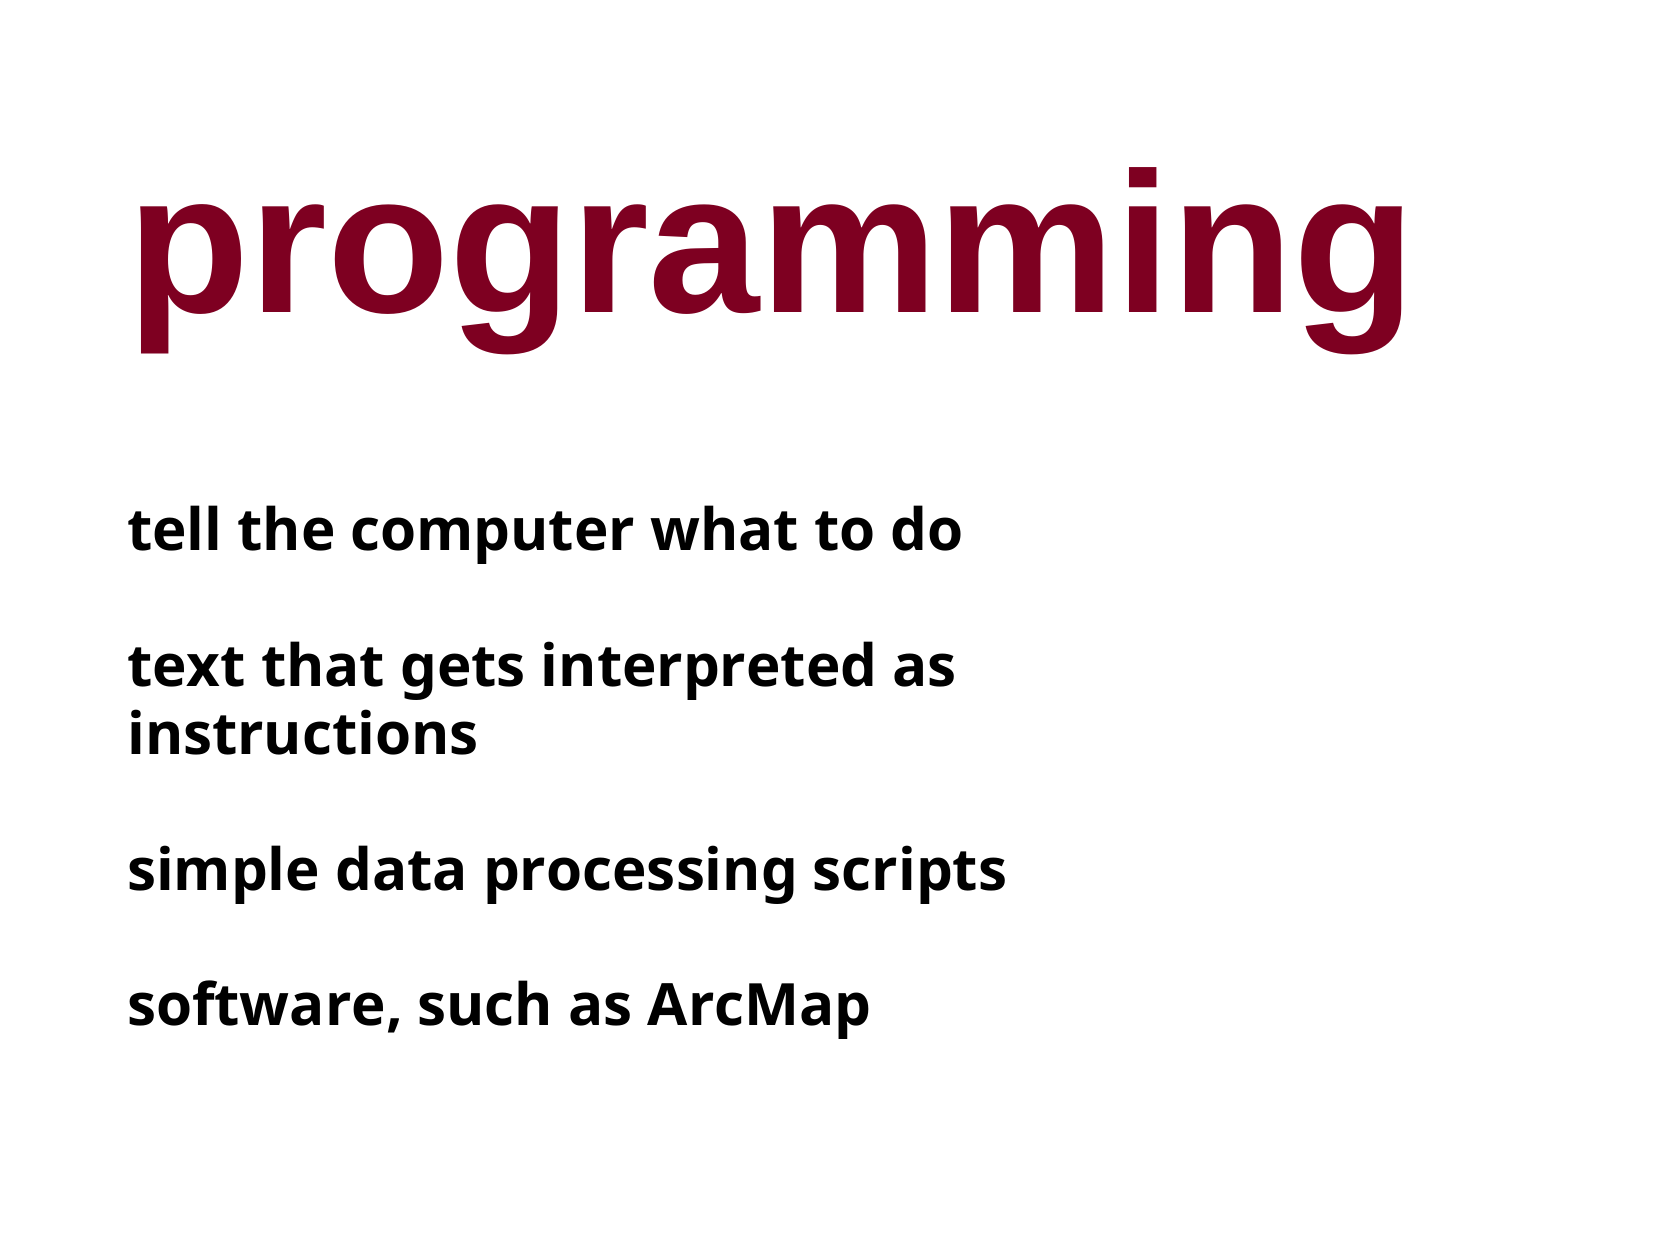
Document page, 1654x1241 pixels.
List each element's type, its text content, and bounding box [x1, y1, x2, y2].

text_box tell the computer what to do text that gets interpreted as instructions simple data processing scripts software, such as ArcMap [112, 487, 1313, 991]
text_box programming [1330, 223, 1374, 293]
text_box programming [486, 223, 530, 293]
text_box programming [168, 223, 212, 295]
text_box programming [112, 112, 1501, 338]
